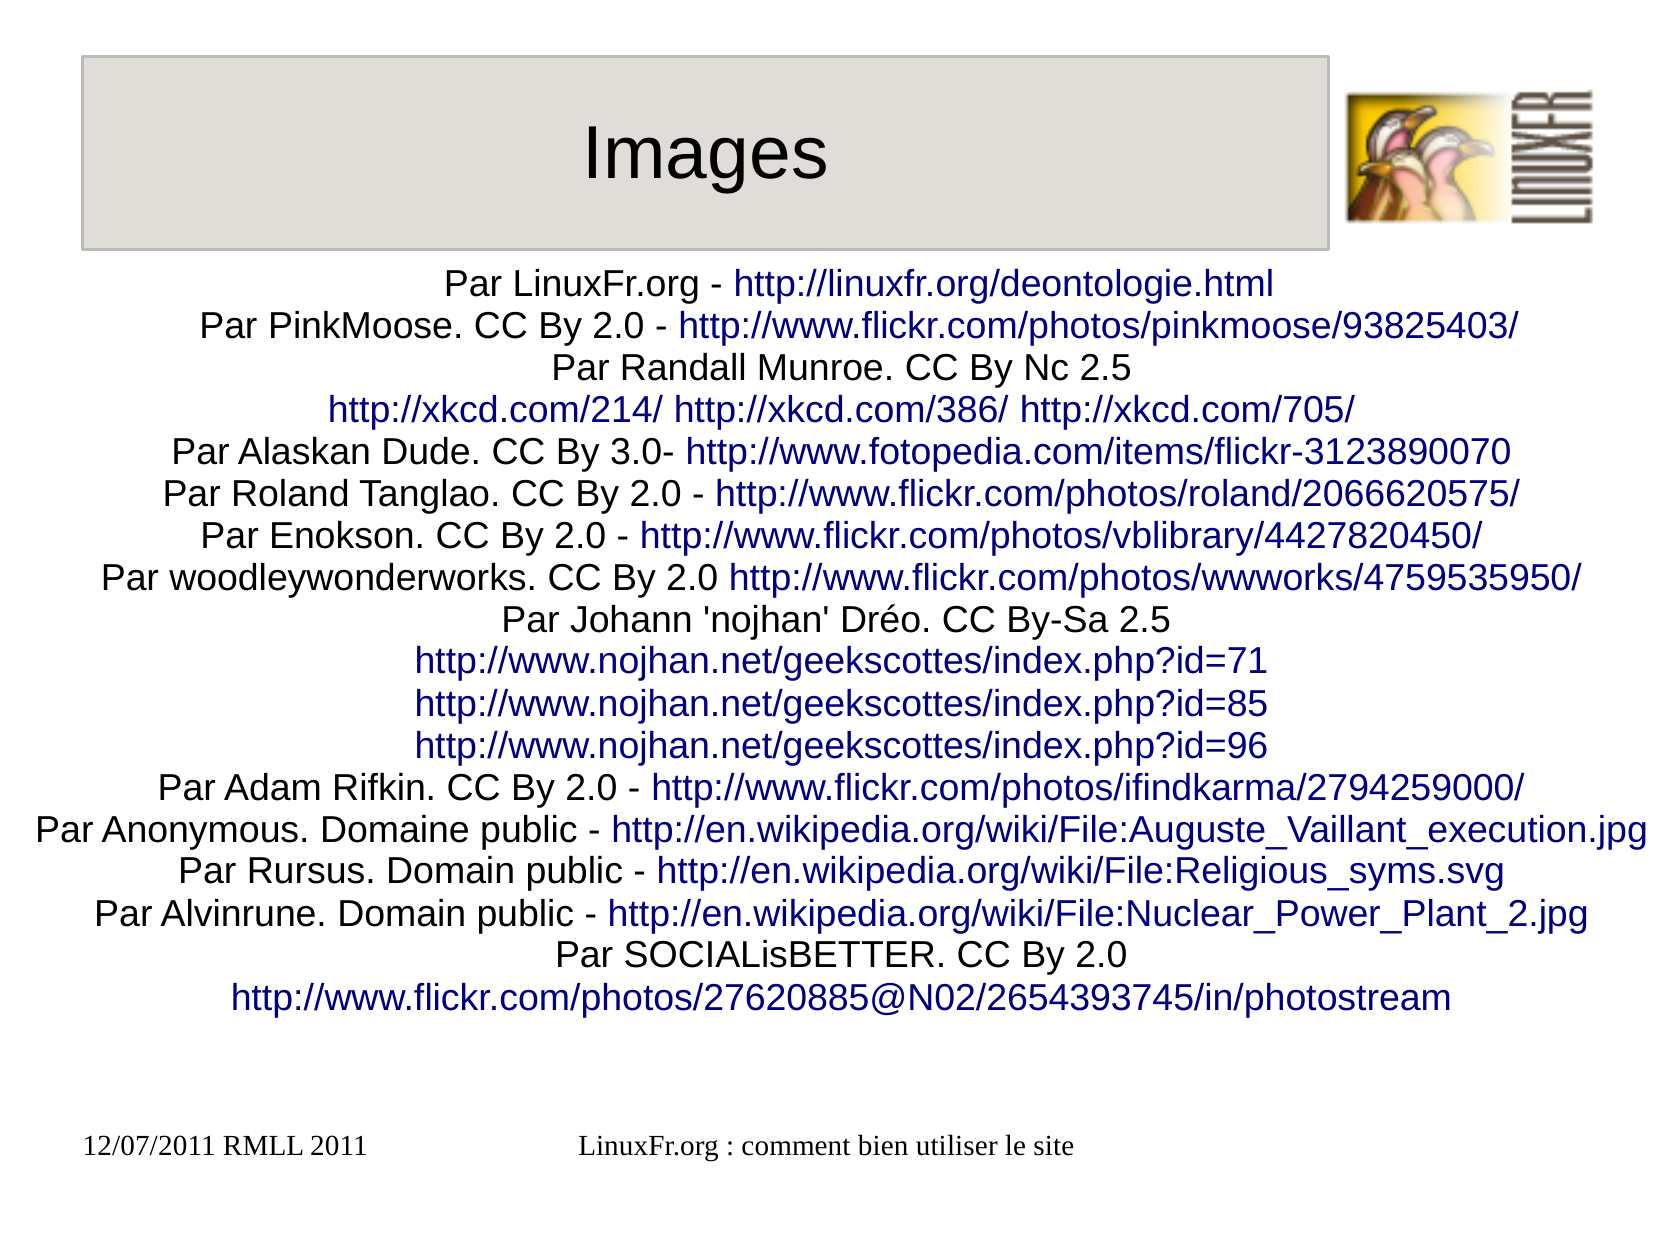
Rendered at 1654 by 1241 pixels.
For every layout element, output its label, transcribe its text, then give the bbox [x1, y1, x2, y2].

picture [1341, 88, 1601, 229]
subtitle Par LinuxFr.org - http://linuxfr.org/deontologie.html Par PinkMoose. CC By 2.0 - http://www.flickr.com/photos/pinkmoose/93825403/ Par Randall Munroe. CC By Nc 2.5 http://xkcd.com/214/ http://xkcd.com/386/ http://xkcd.com/705/ Par Alaskan Dude. CC By 3.0- http://www.fotopedia.com/items/flickr-3123890070 Par Roland Tanglao. CC By 2.0 - http://www.flickr.com/photos/roland/2066620575/ Par Enokson. CC By 2.0 - http://www.flickr.com/photos/vblibrary/4427820450/ Par woodleywonderworks. CC By 2.0 http://www.flickr.com/photos/wwworks/4759535950/ Par Johann 'nojhan' Dréo. CC By-Sa 2.5 http://www.nojhan.net/geekscottes/index.php?id=71 http://www.nojhan.net/geekscottes/index.php?id=85 http://www.nojhan.net/geekscottes/index.php?id=96 Par Adam Rifkin. CC By 2.0 - http://www.flickr.com/photos/ifindkarma/2794259000/ Par Anonymous. Domaine public - http://en.wikipedia.org/wiki/File:Auguste_Vaillant_execution.jpg Par Rursus. Domain public - http://en.wikipedia.org/wiki/File:Religious_syms.svg Par Alvinrune. Domain public - http://en.wikipedia.org/wiki/File:Nuclear_Power_Plant_2.jpg Par SOCIALisBETTER. CC By 2.0http://www.flickr.com/photos/27620885@N02/2654393745/in/photostream [29, 262, 1654, 1099]
title Images [82, 56, 1329, 250]
